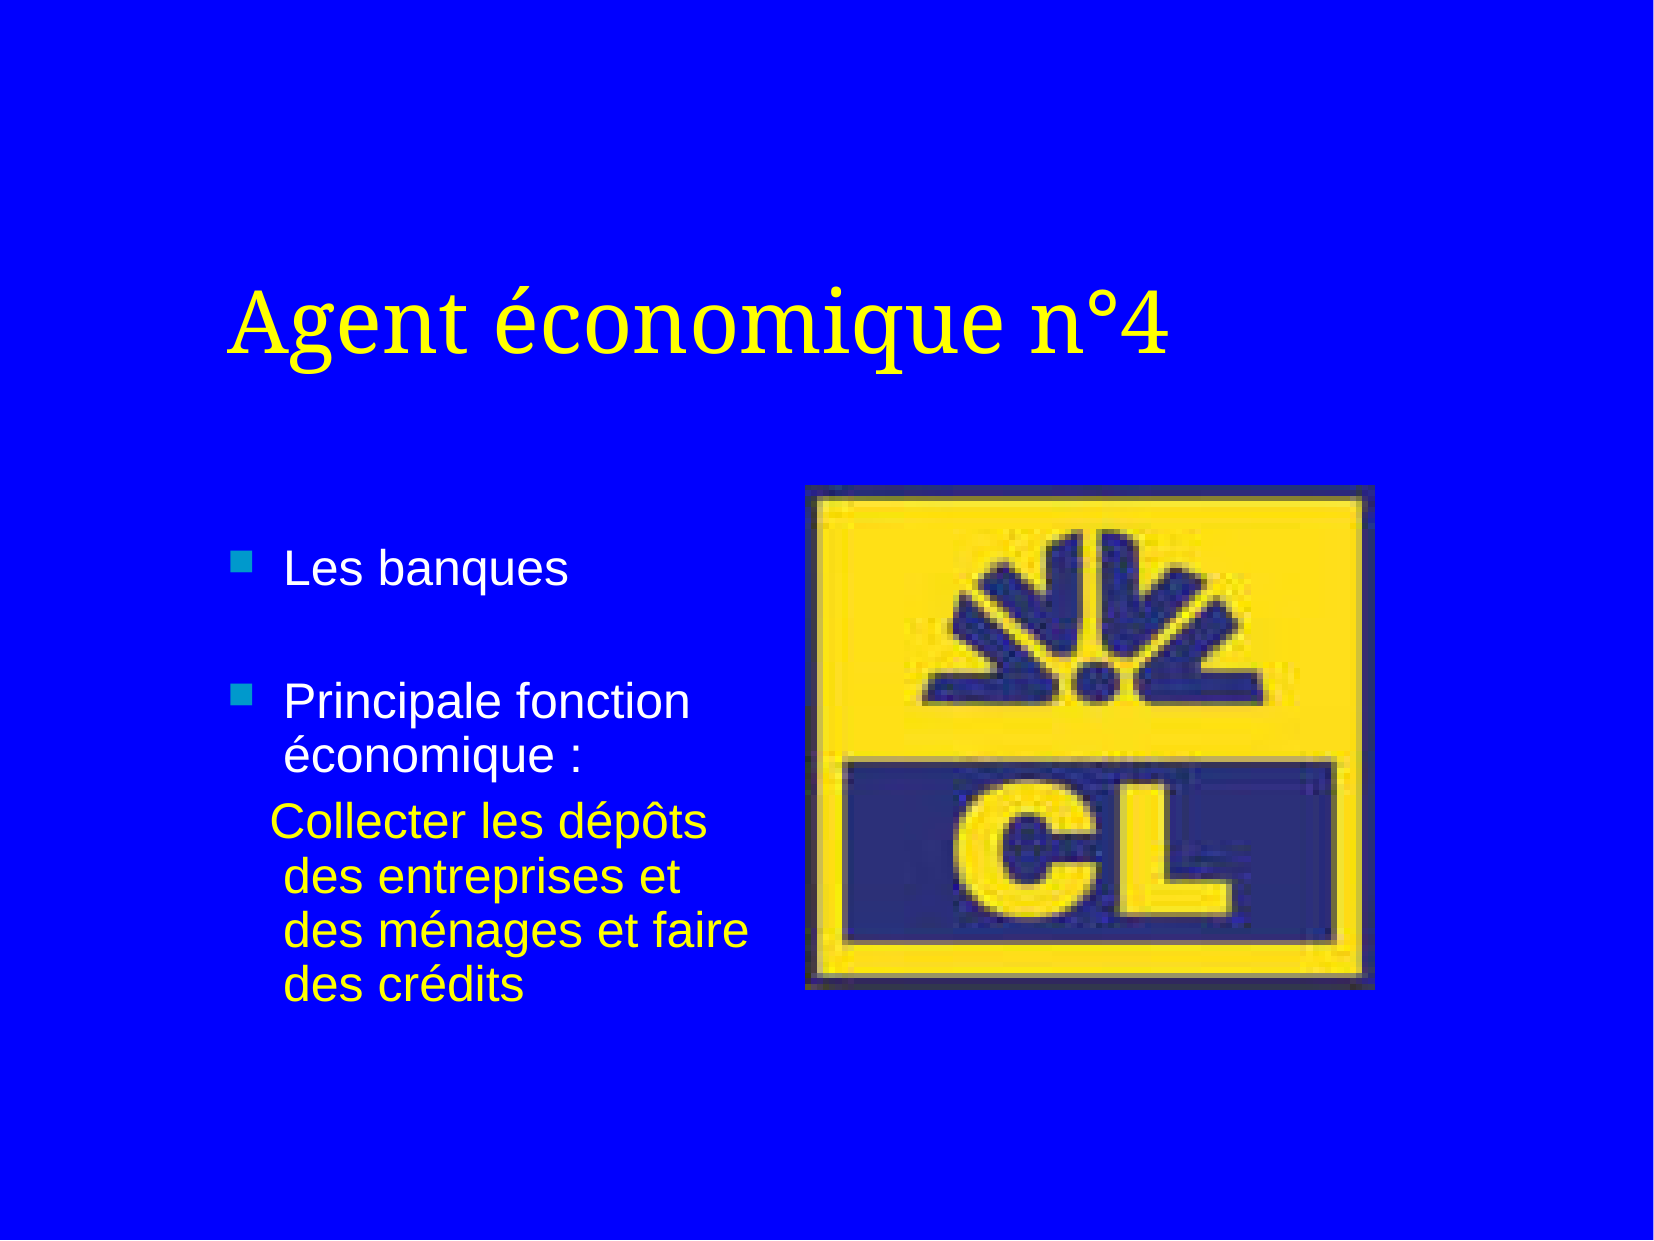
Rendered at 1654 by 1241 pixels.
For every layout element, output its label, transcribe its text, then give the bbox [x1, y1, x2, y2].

picture [805, 485, 1375, 990]
list Les banques Principale fonction économique : Collecter les dépôts des entreprises et des ménages et faire des crédits [212, 462, 783, 1014]
title Agent économique n°4 [212, 199, 1375, 438]
